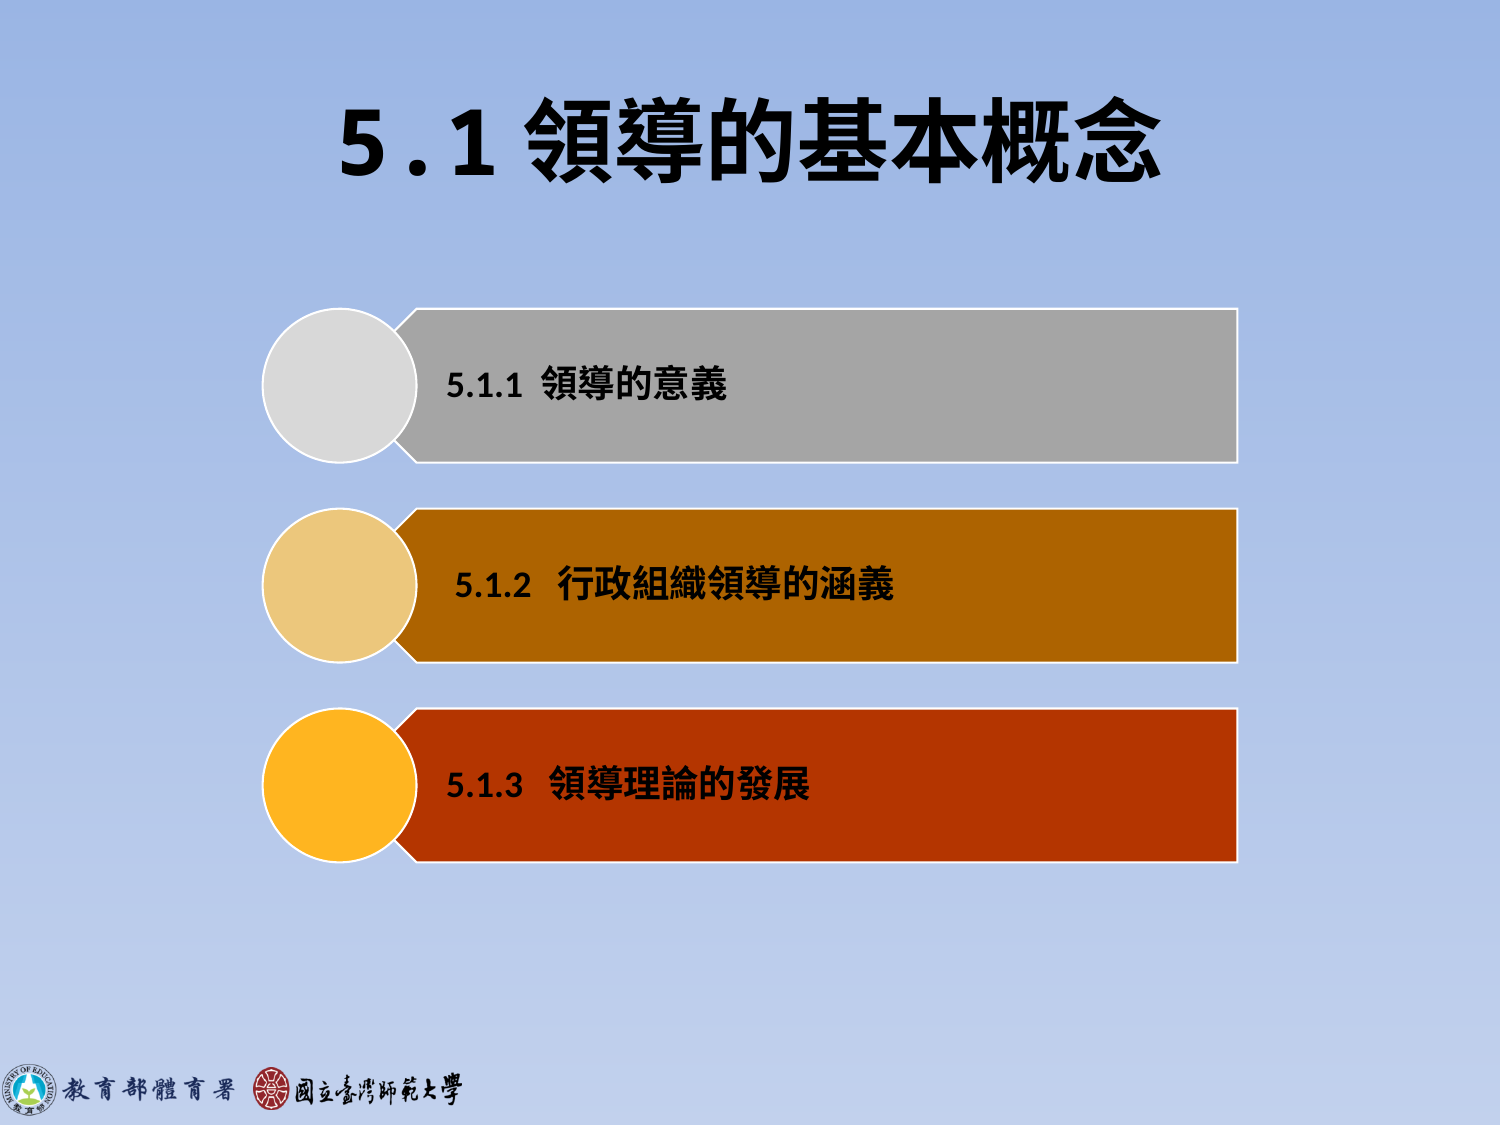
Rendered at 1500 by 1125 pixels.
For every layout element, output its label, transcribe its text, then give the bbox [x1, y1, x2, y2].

text_box [262, 708, 417, 863]
title 5.1領導的基本概念 [75, 45, 1426, 233]
text_box 5.1.3 領導理論的發展 [394, 708, 1238, 863]
text_box 5.1.1 領導的意義 [394, 308, 1238, 463]
text_box 5.1.2 行政組織領導的涵義 [394, 508, 1238, 663]
text_box [262, 508, 417, 663]
text_box [262, 308, 417, 463]
